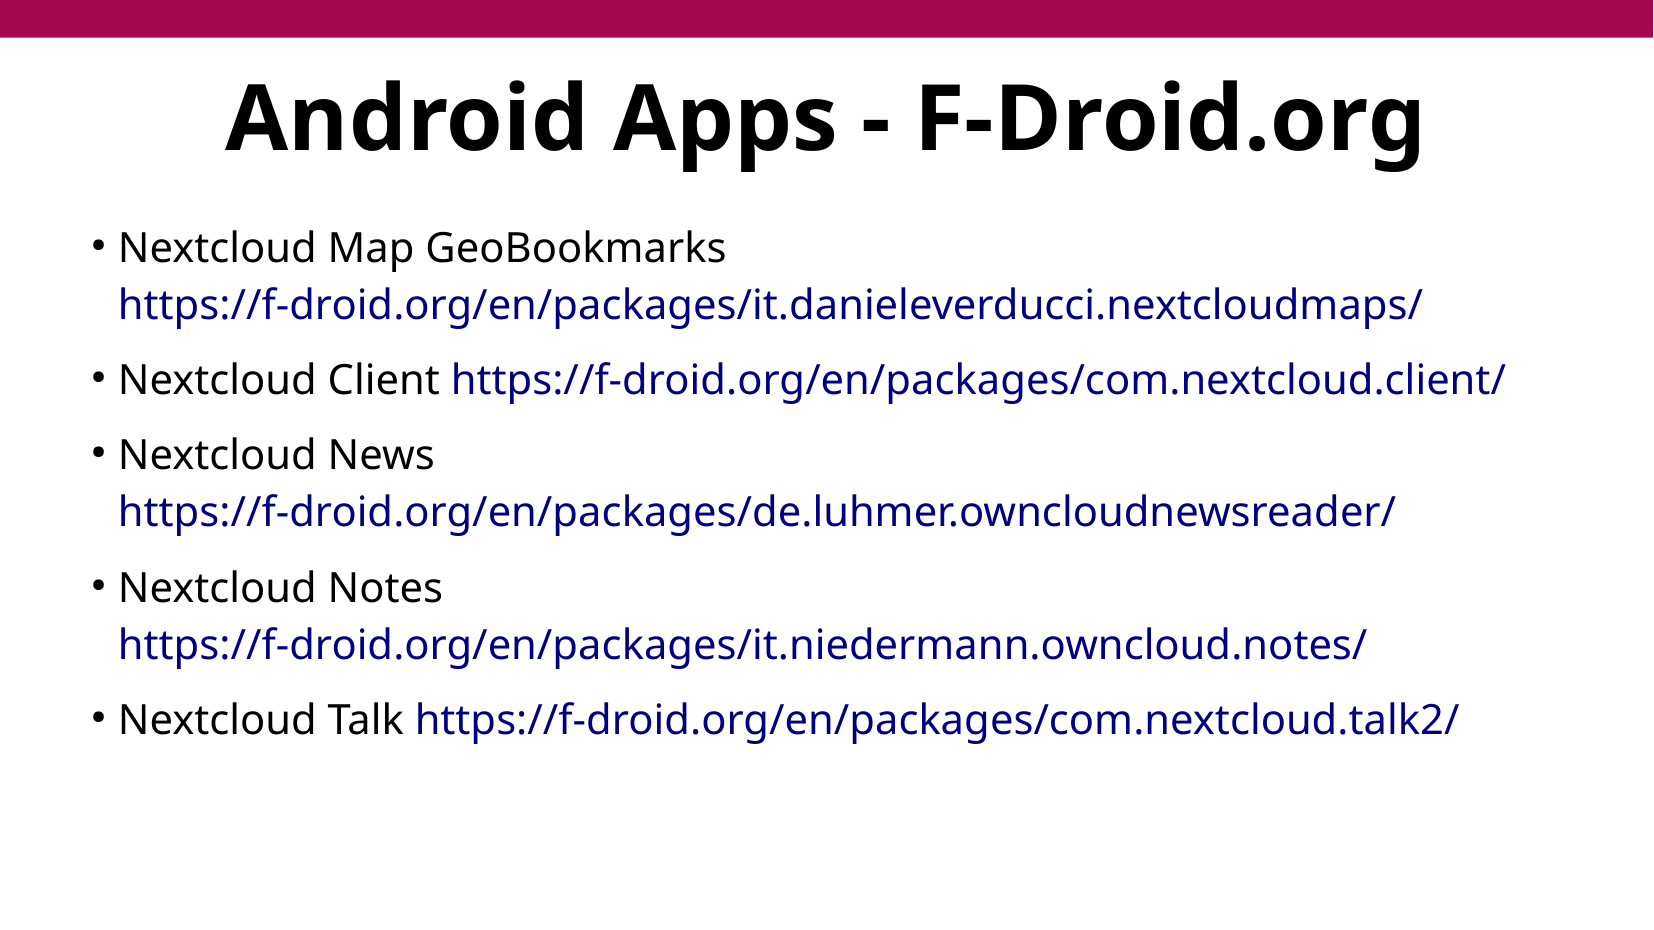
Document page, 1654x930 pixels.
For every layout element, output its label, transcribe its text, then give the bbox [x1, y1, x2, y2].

list Nextcloud Map GeoBookmarks https://f-droid.org/en/packages/it.danieleverducci.nextcloudmaps/ Nextcloud Client https://f-droid.org/en/packages/com.nextcloud.client/ Nextcloud News https://f-droid.org/en/packages/de.luhmer.owncloudnewsreader/ Nextcloud Notes https://f-droid.org/en/packages/it.niedermann.owncloud.notes/ Nextcloud Talk https://f-droid.org/en/packages/com.nextcloud.talk2/ [82, 217, 1571, 757]
title Android Apps - F-Droid.org [82, 36, 1571, 193]
